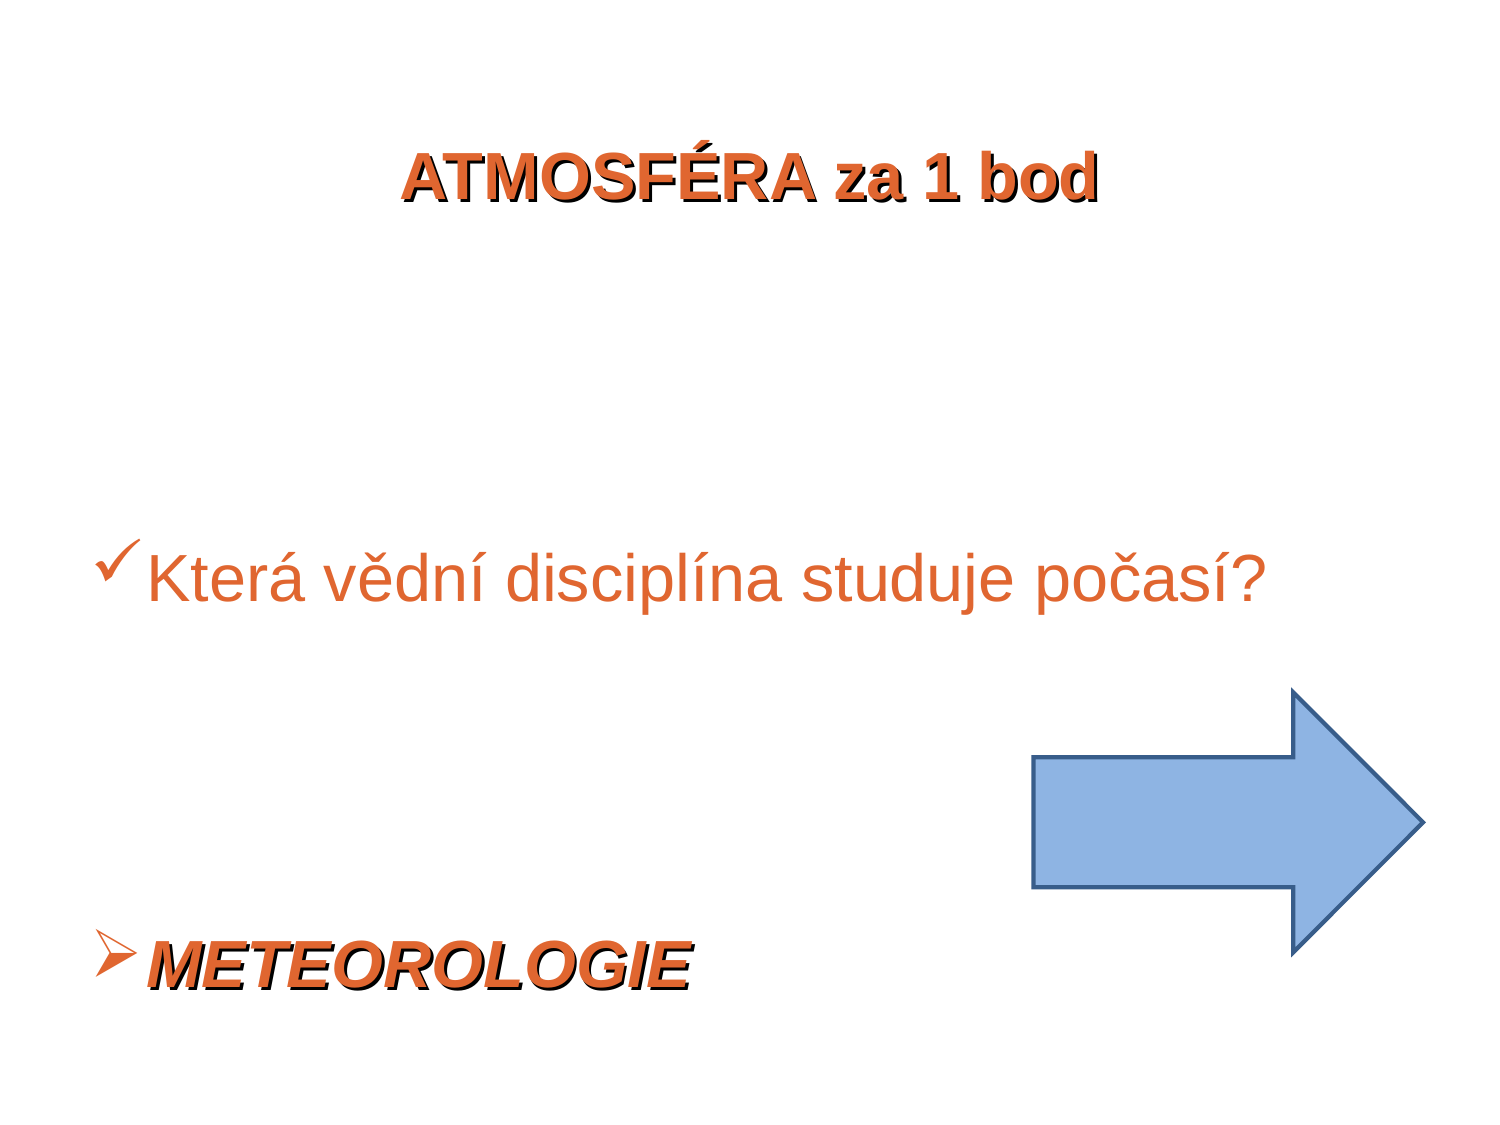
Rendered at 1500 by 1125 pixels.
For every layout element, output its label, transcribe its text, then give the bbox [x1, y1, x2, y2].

text_box [1033, 692, 1424, 953]
list Která vědní disciplína studuje počasí? METEOROLOGIE [75, 527, 1426, 1079]
title ATMOSFÉRA za 1 bod [75, 113, 1426, 233]
